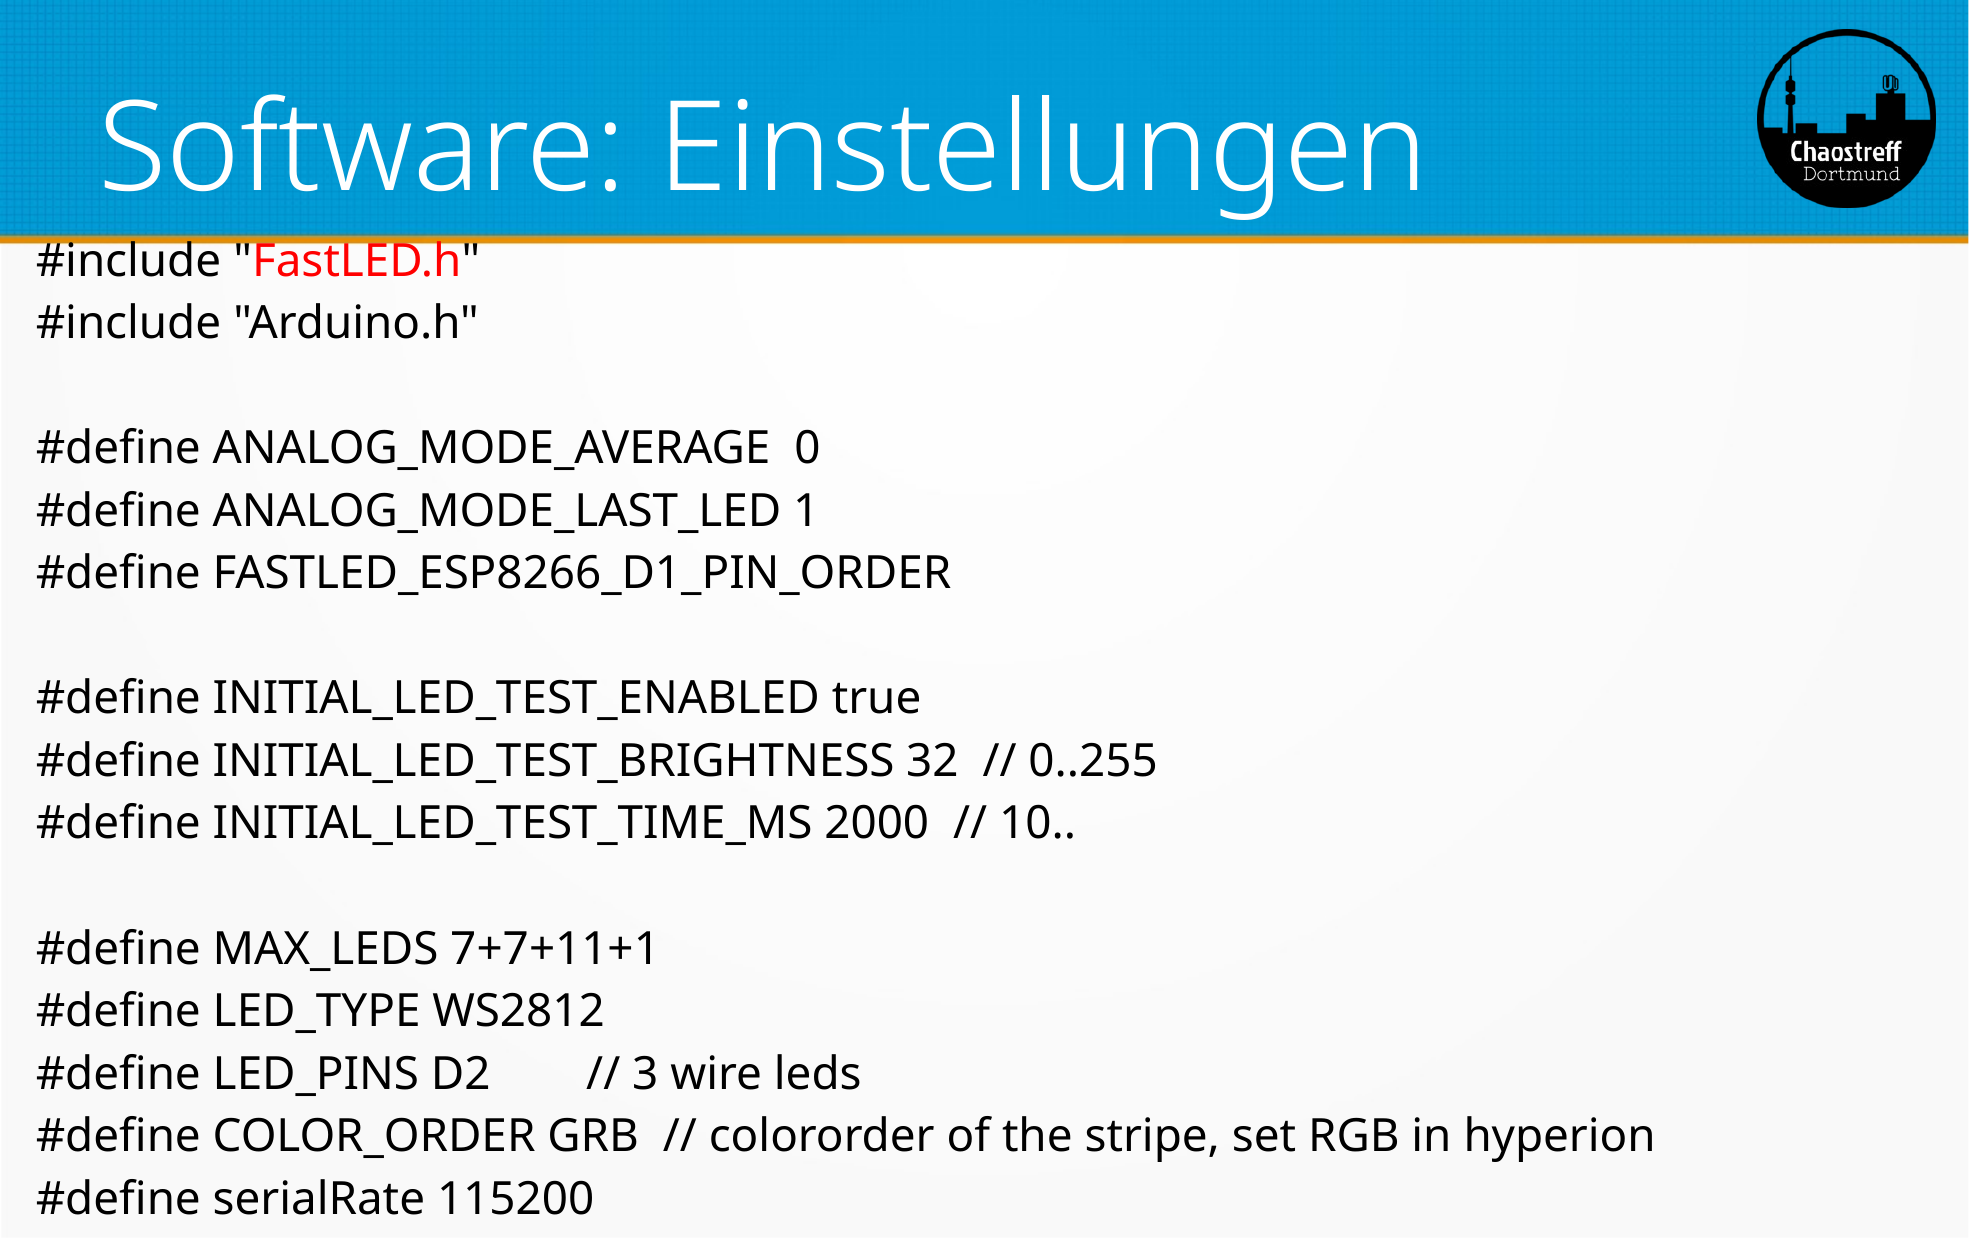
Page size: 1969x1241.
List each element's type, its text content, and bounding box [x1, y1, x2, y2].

title Software: Einstellungen [98, 19, 1870, 227]
text_box #include "FastLED.h" #include "Arduino.h" #define ANALOG_MODE_AVERAGE 0 #define ANALOG_MODE_LAST_LED 1 #define FASTLED_ESP8266_D1_PIN_ORDER #define INITIAL_LED_TEST_ENABLED true #define INITIAL_LED_TEST_BRIGHTNESS 32 // 0..255 #define INITIAL_LED_TEST_TIME_MS 2000 // 10.. #define MAX_LEDS 7+7+11+1 #define LED_TYPE WS2812 #define LED_PINS D2 // 3 wire leds #define COLOR_ORDER GRB // colororder of the stripe, set RGB in hyperion #define serialRate 115200 [30, 255, 1816, 1201]
picture [1870, 34, 1935, 204]
picture [0, 233, 1969, 1241]
